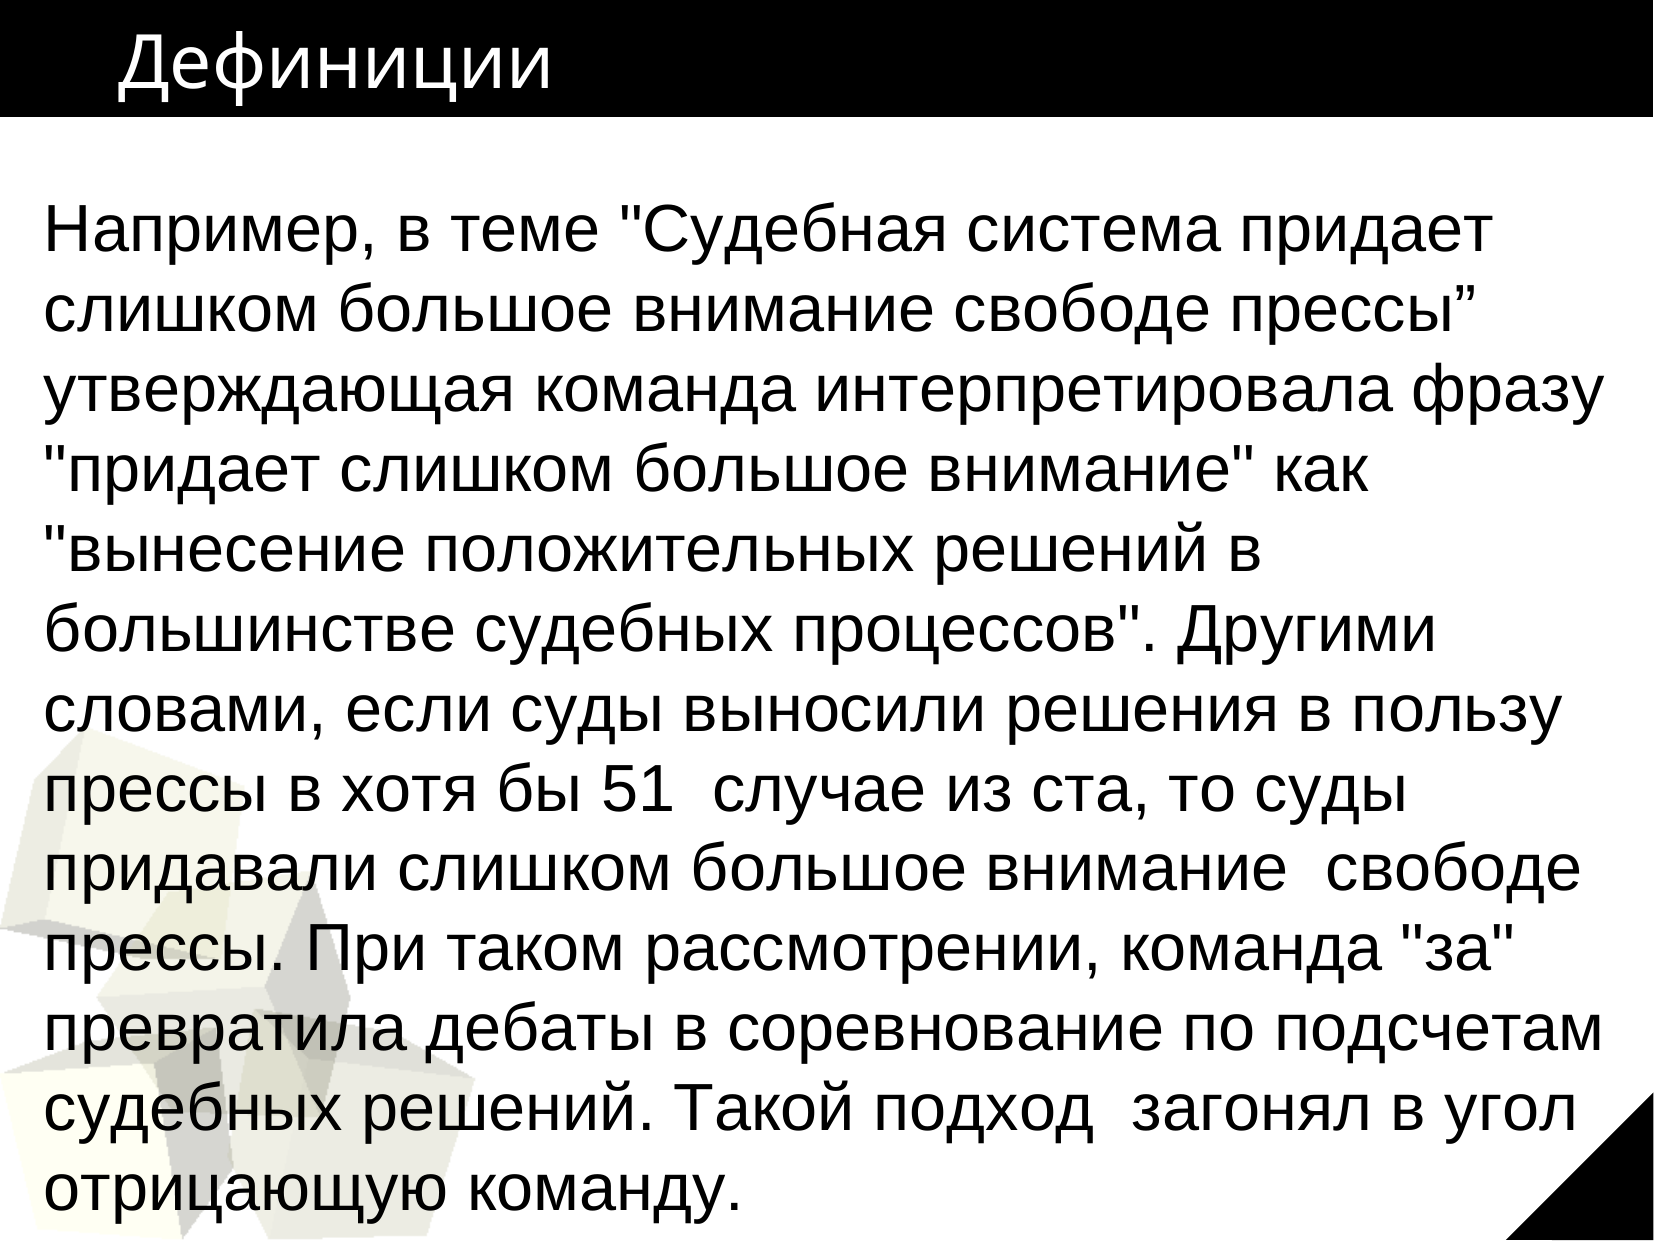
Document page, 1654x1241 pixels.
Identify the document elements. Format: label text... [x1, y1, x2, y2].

title Дефиниции [118, 6, 1595, 112]
subtitle Например, в теме "Судебная система придает слишком большое внимание свободе прессы” утверждающая команда интерпретировала фразу "придает слишком большое внимание" как "вынесение положительных решений в большинстве судебных процессов". Другими словами, если суды выносили решения в пользу прессы в хотя бы 51 случае из ста, то суды придавали слишком большое внимание свободе прессы. При таком рассмотрении, команда "за" превратила дебаты в соревнование по подсчетам судебных решений. Такой подход загонял в угол отрицающую команду. [44, 184, 1611, 1207]
